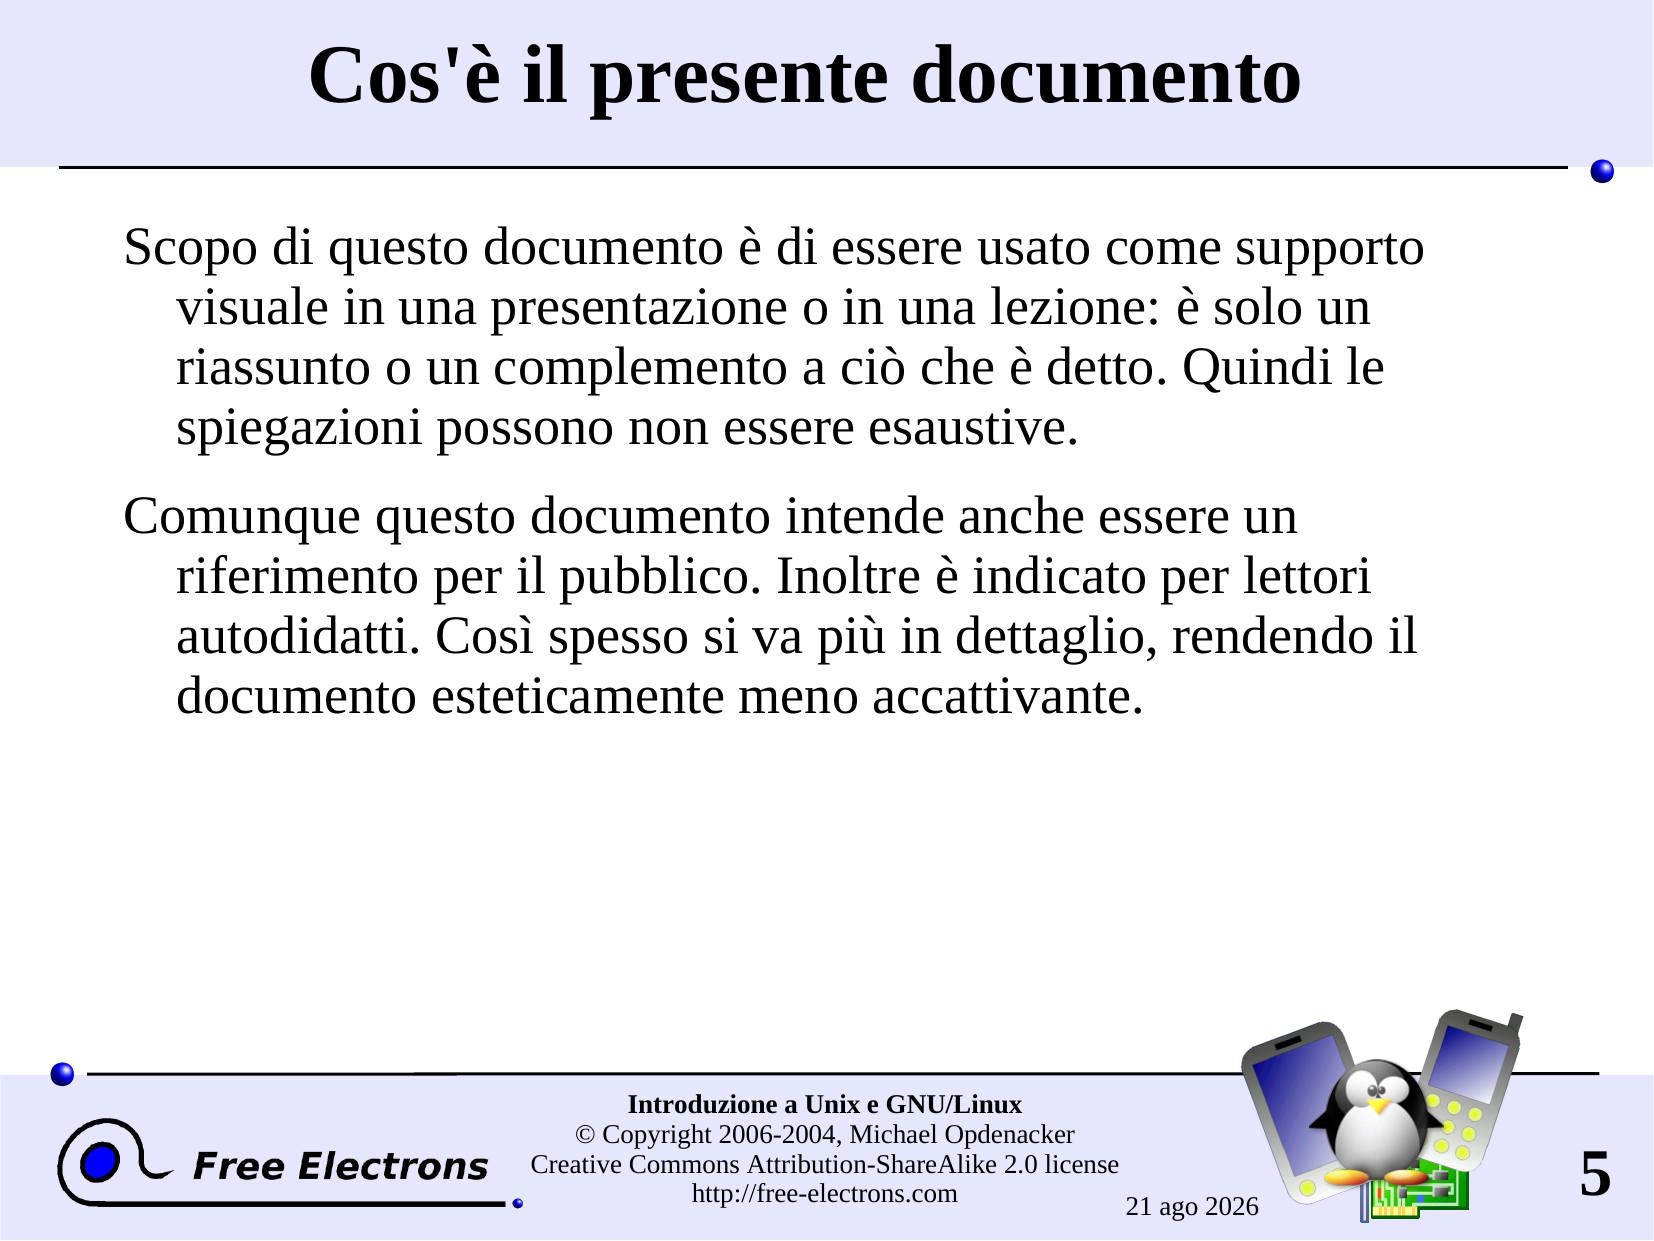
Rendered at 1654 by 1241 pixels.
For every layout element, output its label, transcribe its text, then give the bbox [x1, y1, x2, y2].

list Scopo di questo documento è di essere usato come supporto visuale in una presentazione o in una lezione: è solo un riassunto o un complemento a ciò che è detto. Quindi le spiegazioni possono non essere esaustive. Comunque questo documento intende anche essere un riferimento per il pubblico. Inoltre è indicato per lettori autodidatti. Così spesso si va più in dettaglio, rendendo il documento esteticamente meno accattivante. [105, 216, 1518, 1066]
picture [1231, 1007, 1538, 1241]
picture [50, 1107, 527, 1216]
title Cos'è il presente documento [60, 20, 1551, 130]
